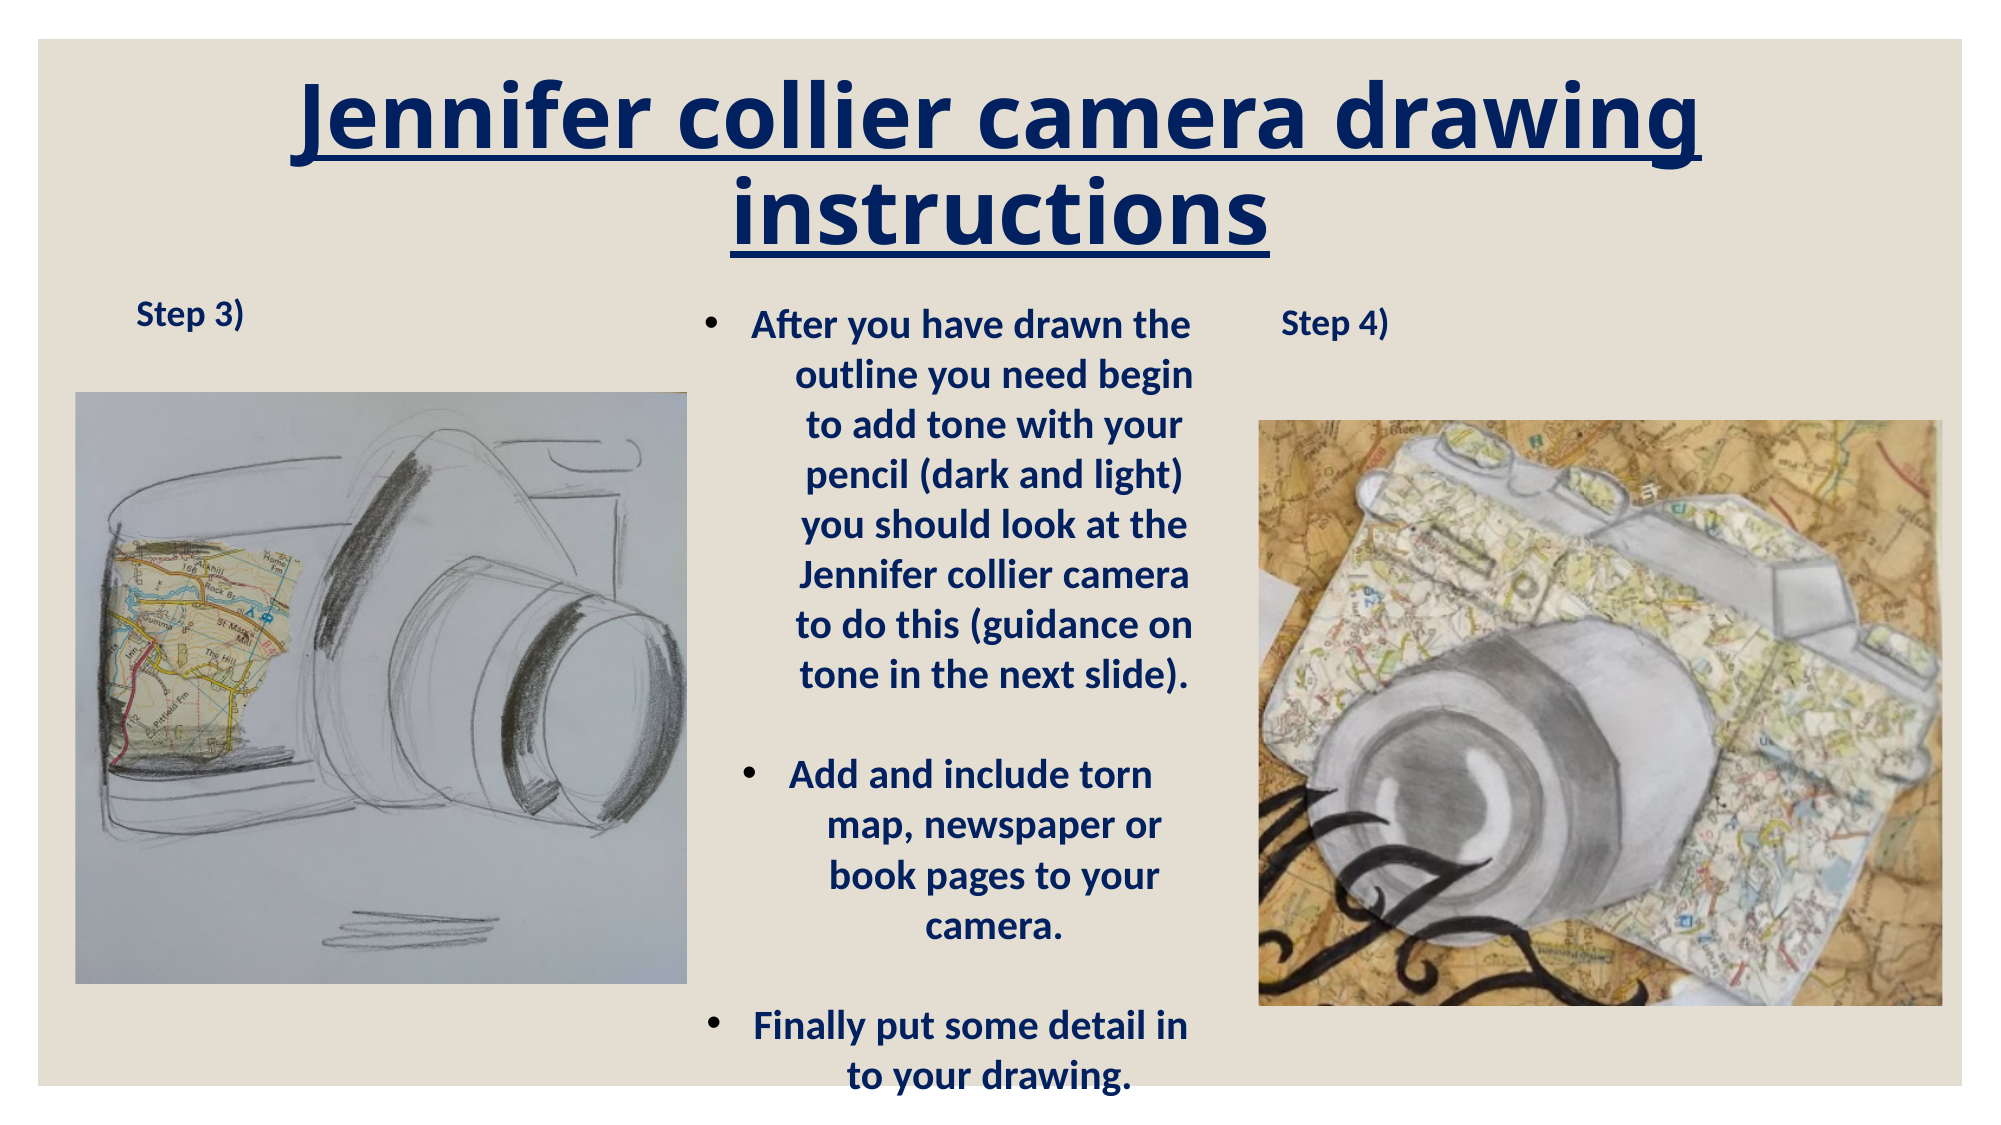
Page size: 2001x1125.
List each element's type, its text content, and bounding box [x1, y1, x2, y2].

picture [75, 392, 682, 984]
picture [1258, 420, 1943, 1006]
text_box Step 3) [121, 281, 572, 343]
text_box After you have drawn the outline you need begin to add tone with your pencil (dark and light) you should look at the Jennifer collier camera to do this (guidance on tone in the next slide). Add and include torn map, newspaper or book pages to your camera. Finally put some detail in to your drawing. [682, 289, 1214, 1063]
text_box Step 4) [1266, 290, 1717, 351]
title Jennifer collier camera drawing instructions [174, 54, 1825, 280]
